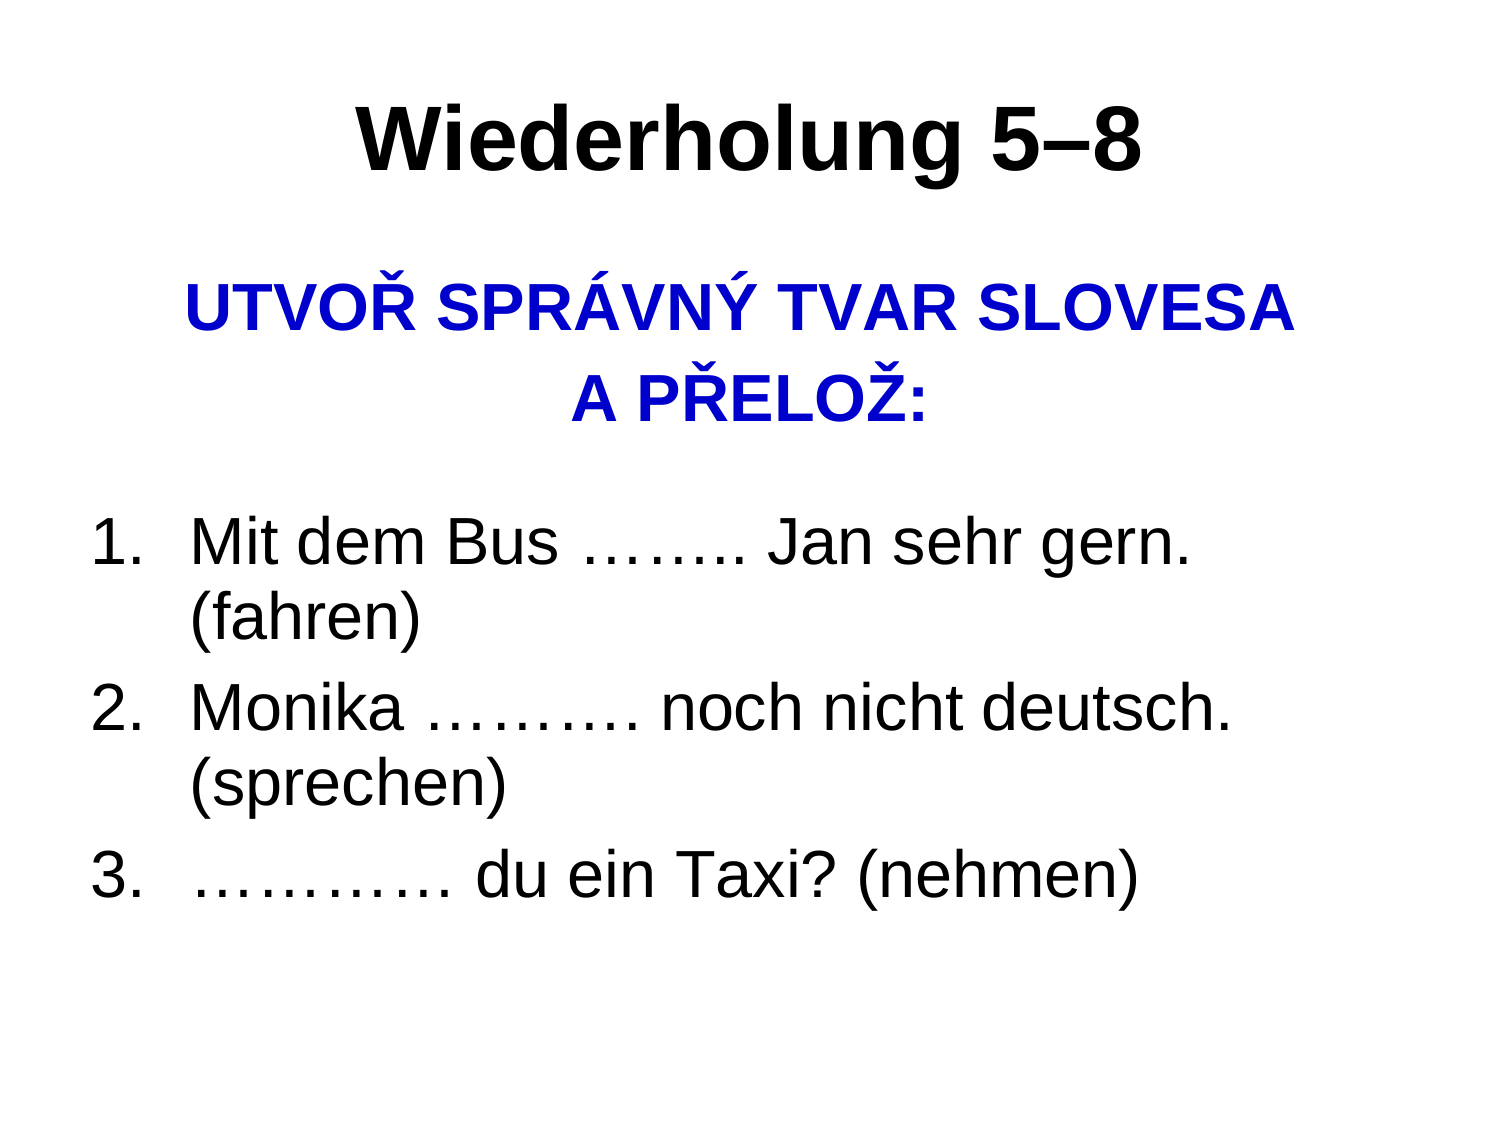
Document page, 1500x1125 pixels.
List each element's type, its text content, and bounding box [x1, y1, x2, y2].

list UTVOŘ SPRÁVNÝ TVAR SLOVESA A PŘELOŽ: Mit dem Bus …….. Jan sehr gern. (fahren) Monika ………. noch nicht deutsch. (sprechen) ………… du ein Taxi? (nehmen) [75, 262, 1426, 1011]
title Wiederholung 5–8 [75, 45, 1426, 233]
